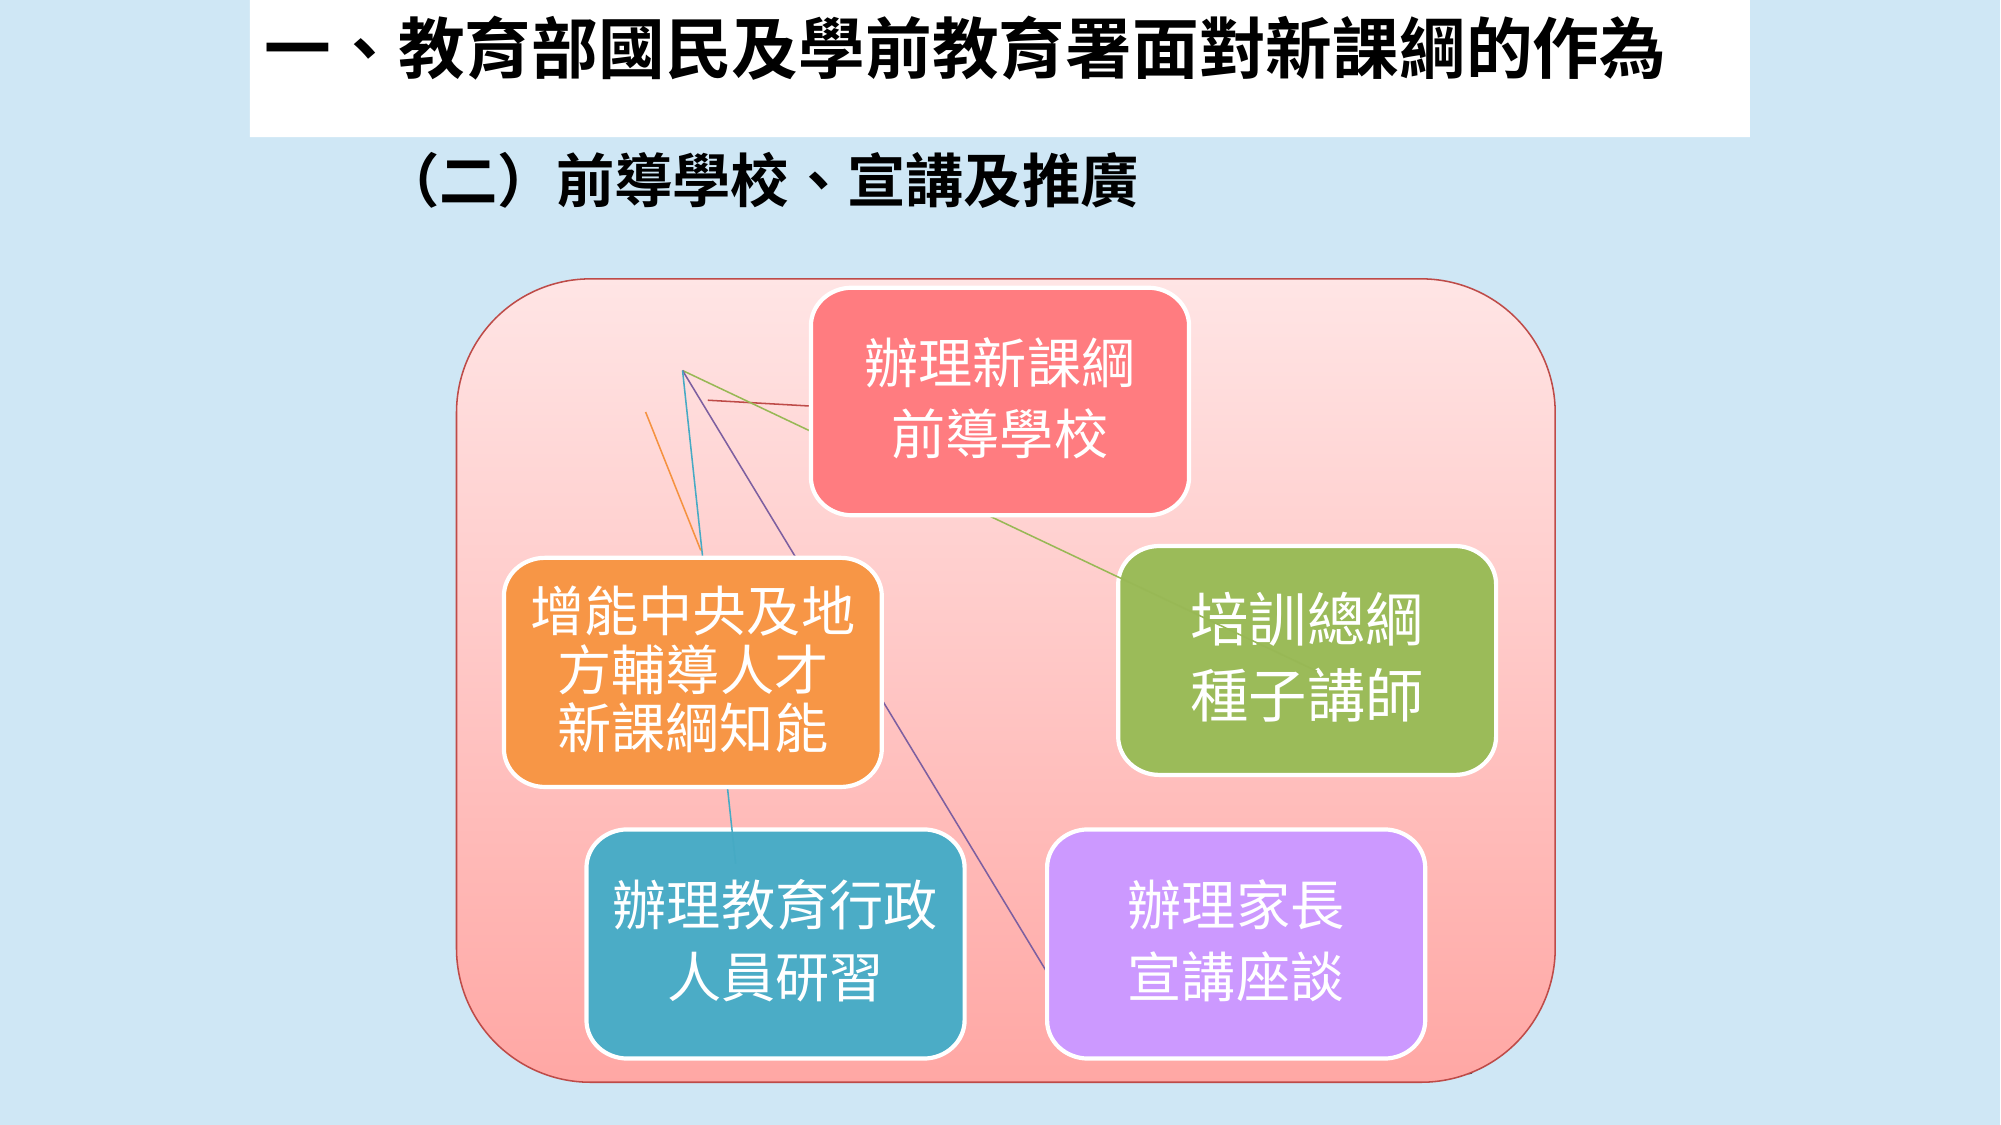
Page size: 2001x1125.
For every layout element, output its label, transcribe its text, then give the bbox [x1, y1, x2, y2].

slide_number <編號> [1433, 1042, 1900, 1103]
text_box [456, 278, 1556, 1083]
text_box 增能中央及地方輔導人才 新課綱知能 [503, 557, 882, 787]
text_box 培訓總綱 種子講師 [1118, 546, 1497, 775]
title 一、教育部國民及學前教育署面對新課綱的作為 [249, 0, 1750, 138]
text_box 辦理新課綱 前導學校 [810, 287, 1190, 516]
text_box 培訓總綱 種子講師 [1219, 628, 1237, 639]
text_box （二）前導學校、宣講及推廣 [366, 137, 1154, 223]
text_box 辦理教育行政 人員研習 [586, 829, 965, 1059]
text_box 辦理家長 宣講座談 [1047, 829, 1426, 1059]
